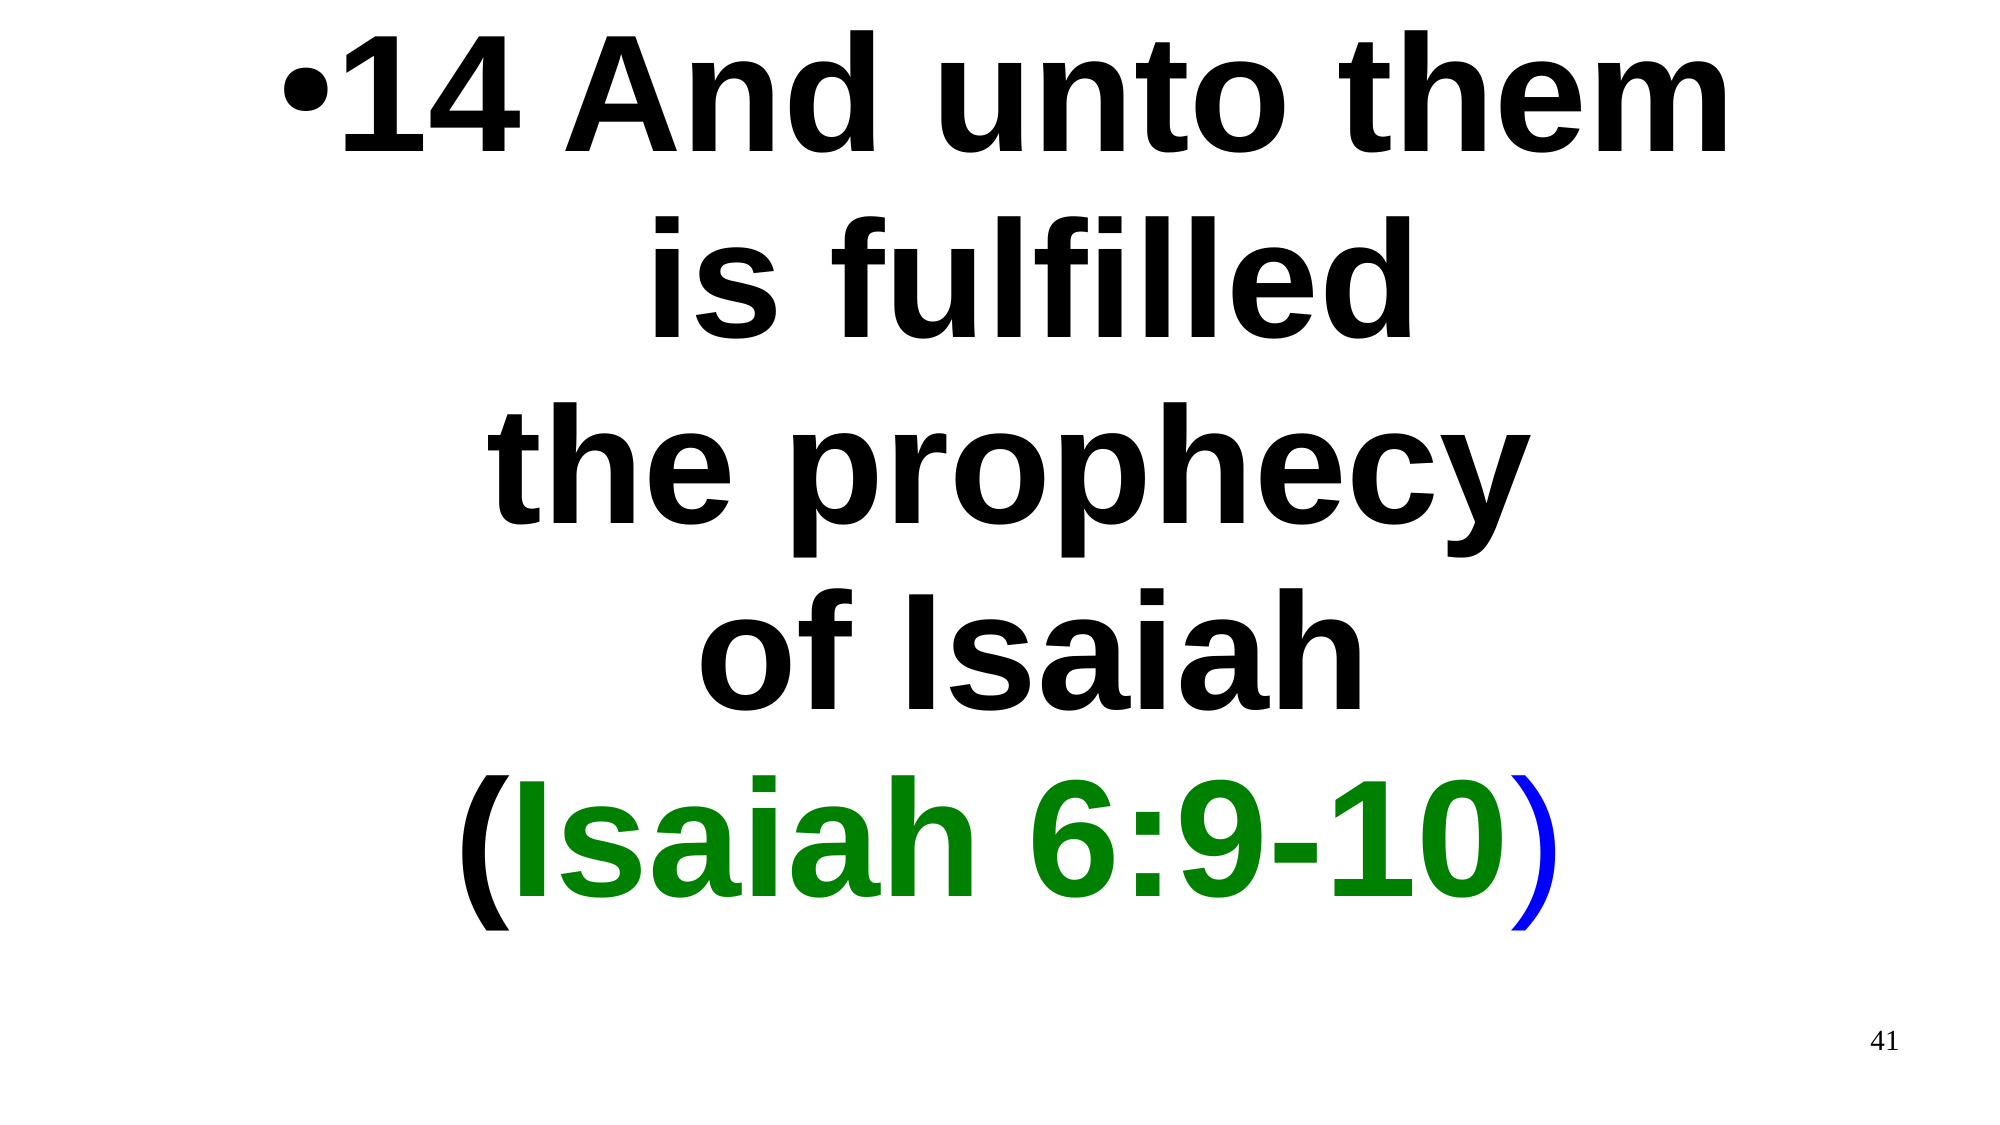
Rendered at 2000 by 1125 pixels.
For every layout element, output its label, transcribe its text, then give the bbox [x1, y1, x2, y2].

list 14 And unto them is fulfilled the prophecy of Isaiah (Isaiah 6:9-10) [0, 0, 1996, 1123]
